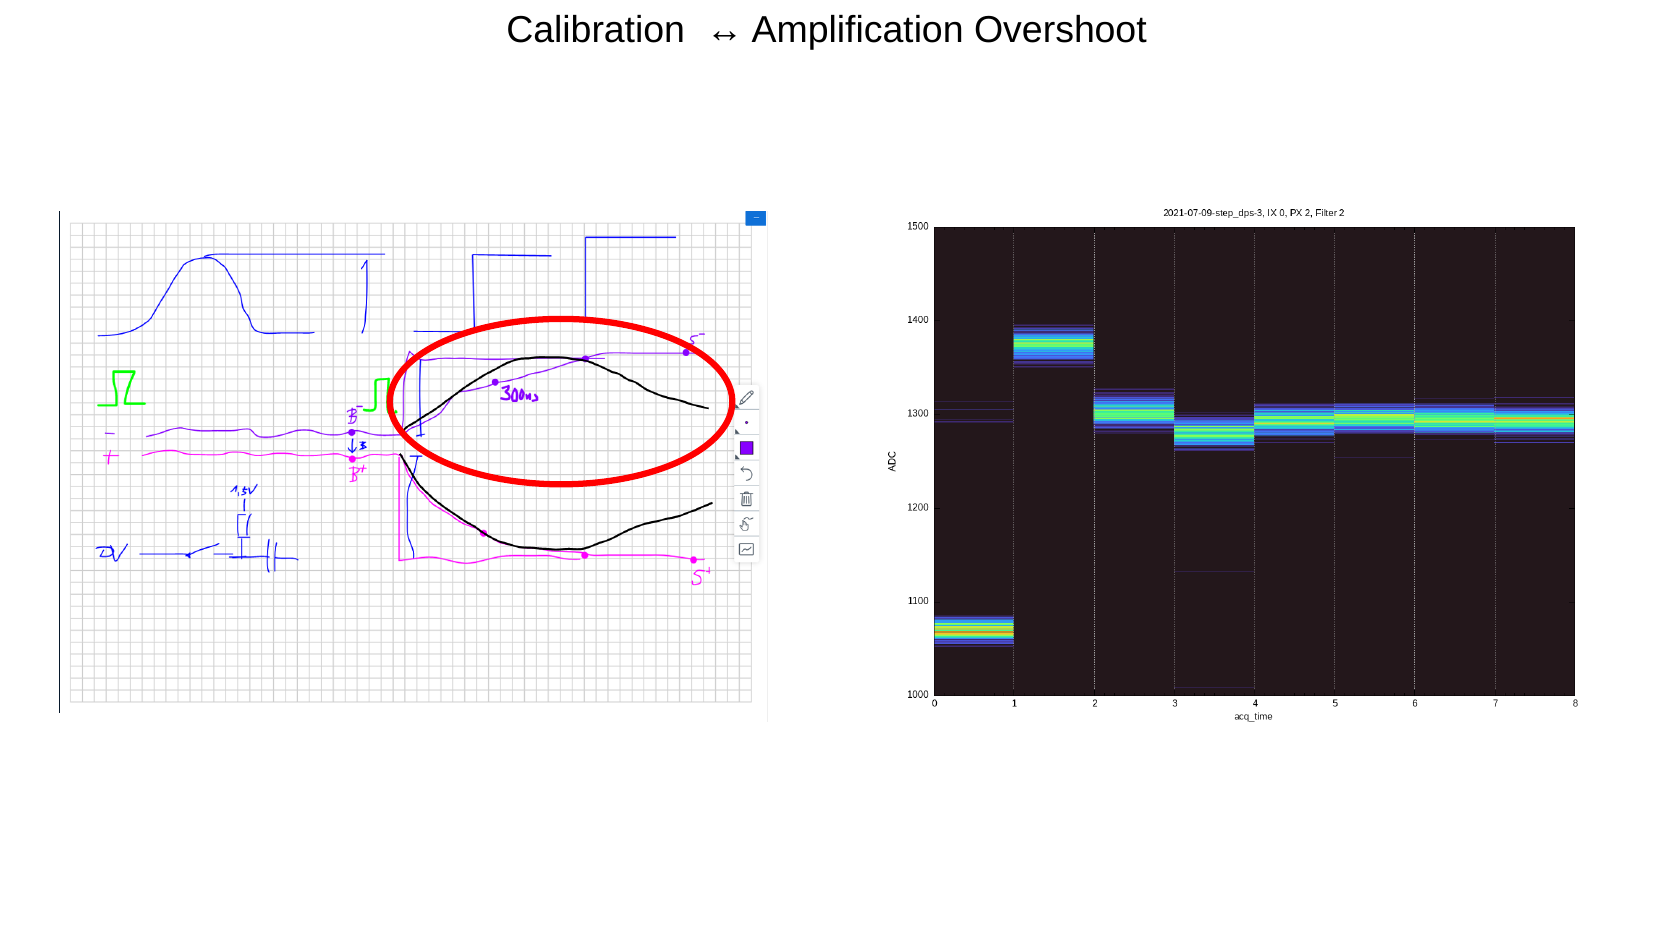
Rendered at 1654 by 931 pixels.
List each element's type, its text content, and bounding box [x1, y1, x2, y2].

picture [59, 211, 768, 722]
text_box Calibration ↔ Amplification Overshoot [491, 1, 1162, 58]
picture [885, 200, 1595, 733]
